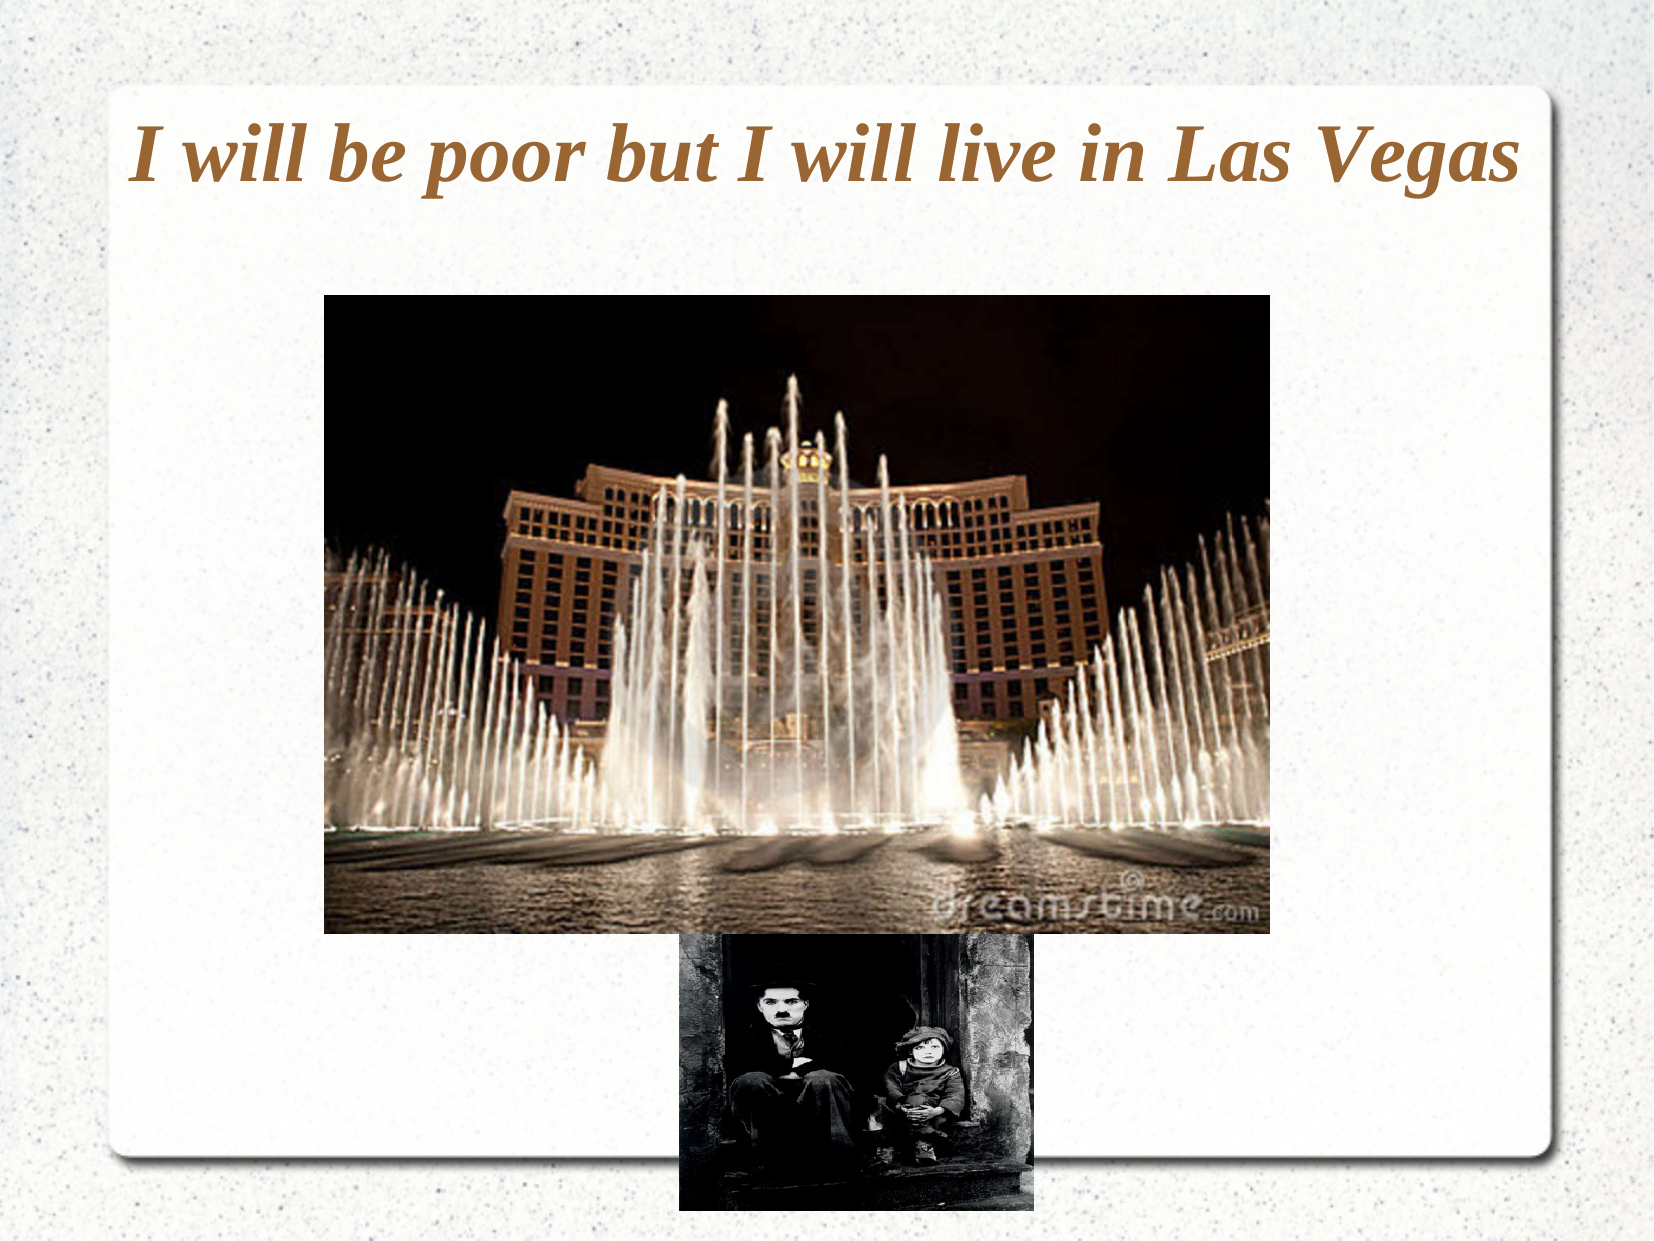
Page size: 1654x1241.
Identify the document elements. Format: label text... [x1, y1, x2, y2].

picture [0, 0, 1654, 1241]
title I will be poor but I will live in Las Vegas [82, 49, 1571, 257]
